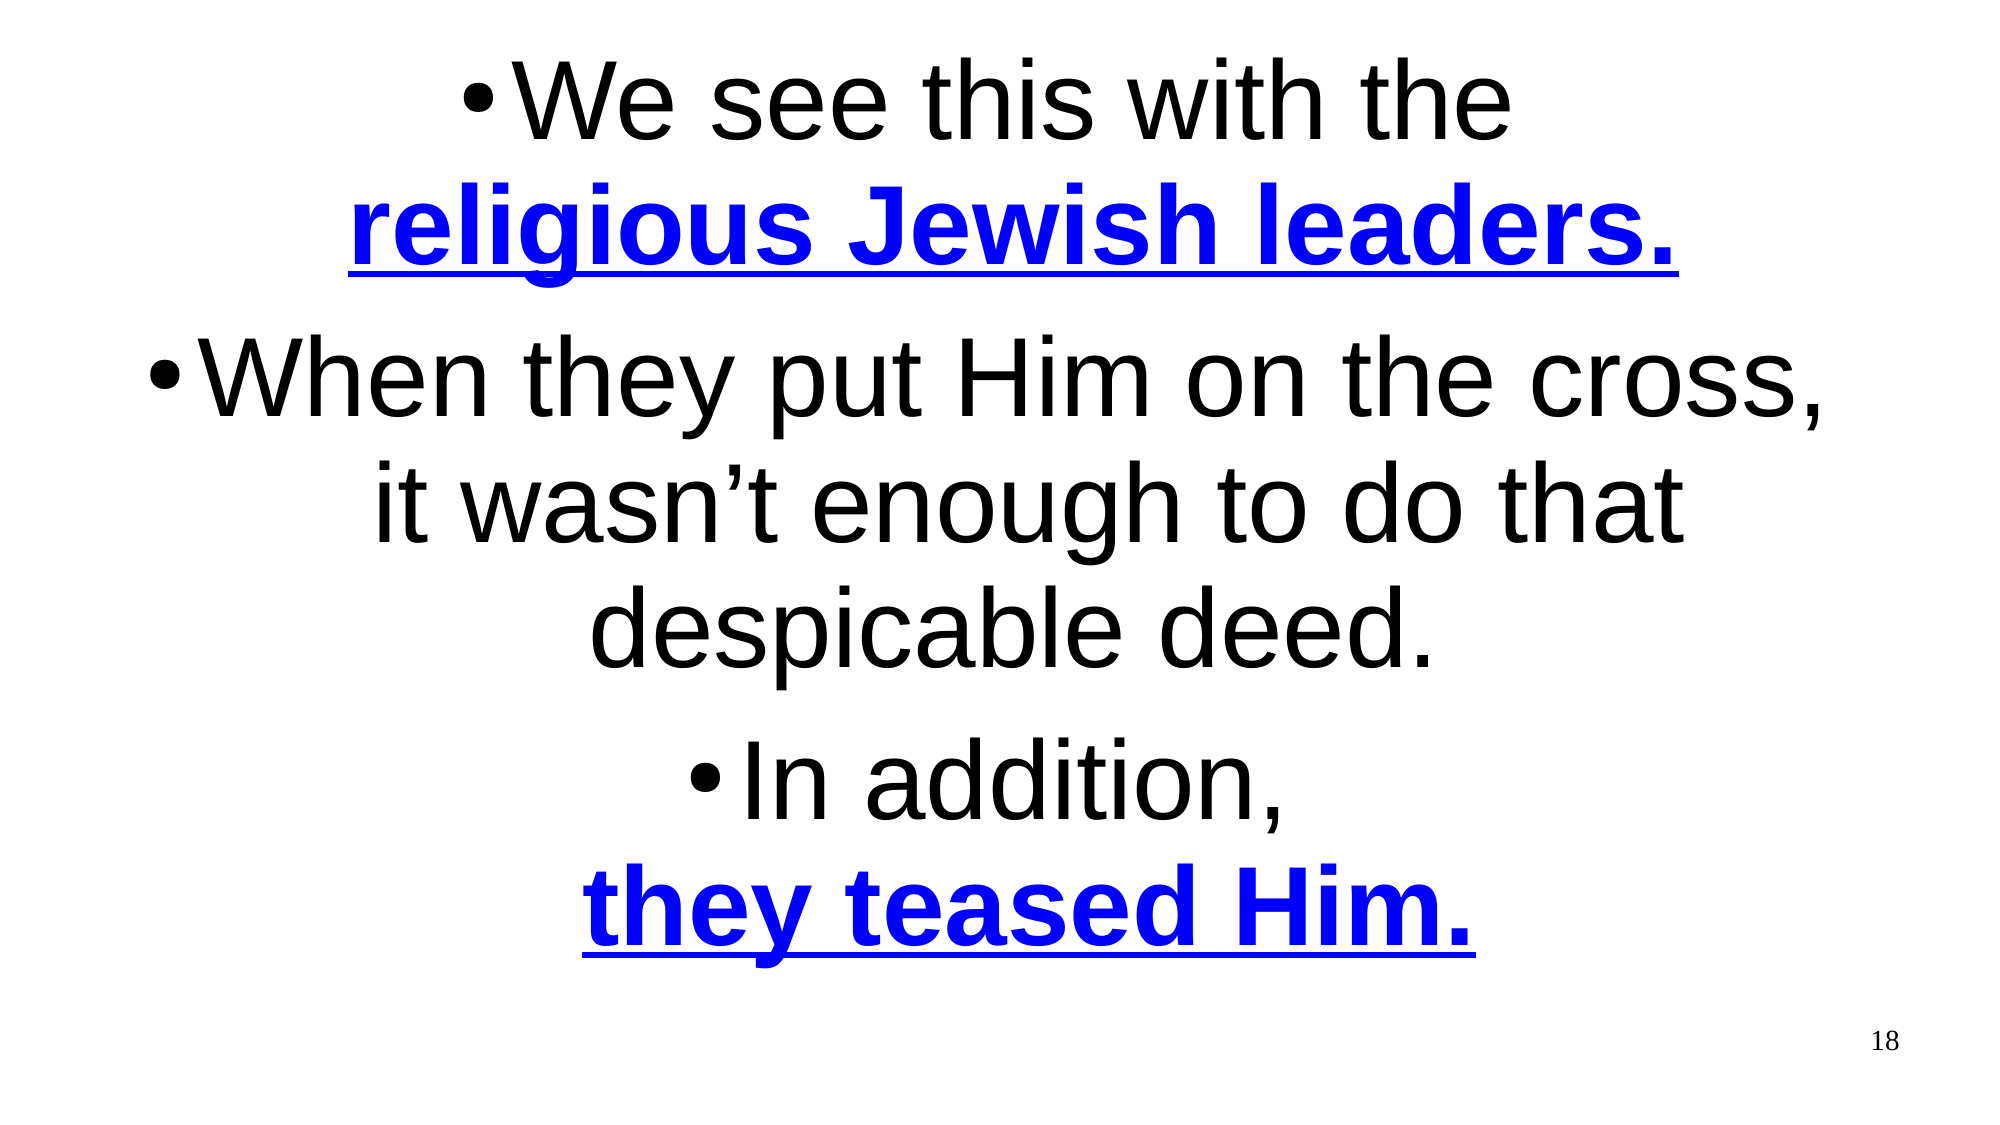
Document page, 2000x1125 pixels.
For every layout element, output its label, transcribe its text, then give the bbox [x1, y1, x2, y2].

list We see this with the religious Jewish leaders. When they put Him on the cross, it wasn’t enough to do that despicable deed. In addition, they teased Him. [37, 37, 1951, 1088]
